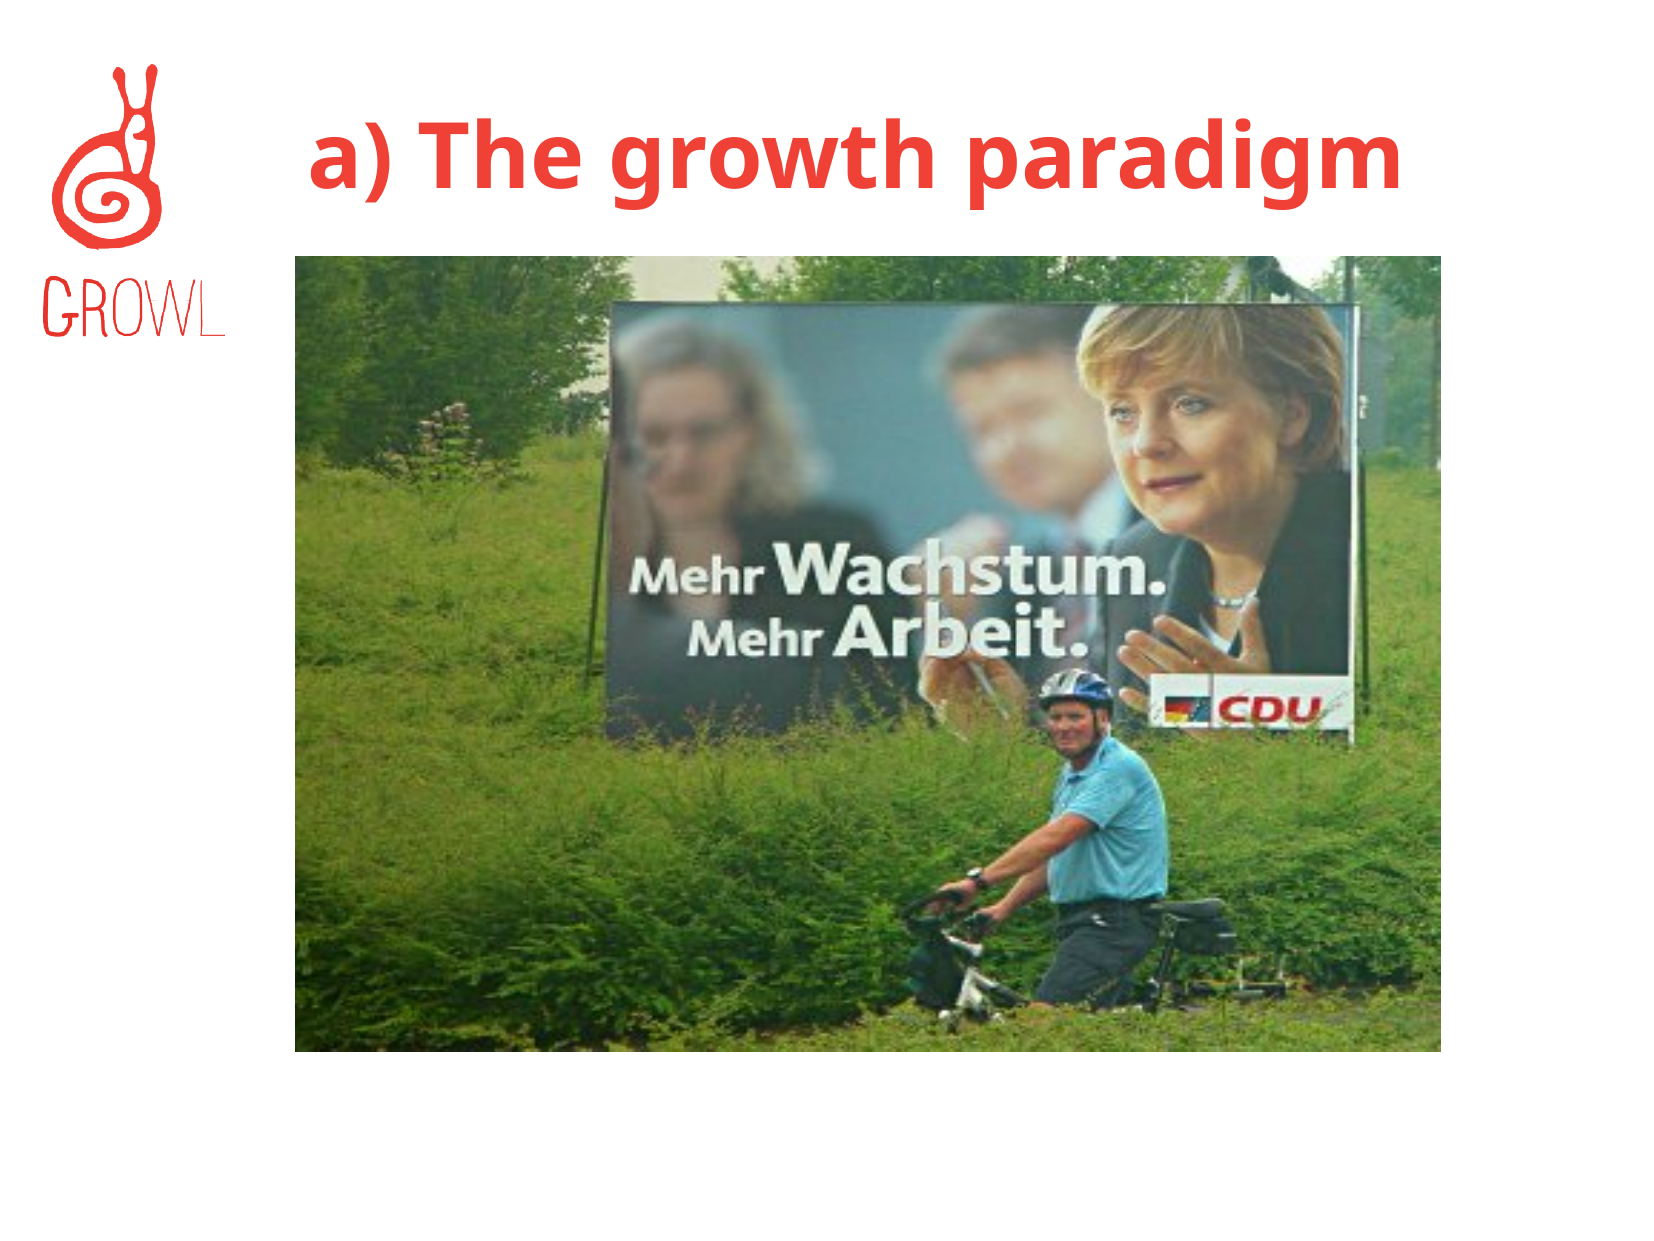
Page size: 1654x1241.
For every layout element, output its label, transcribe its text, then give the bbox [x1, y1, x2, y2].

picture [295, 256, 1441, 1052]
title a) The growth paradigm [307, 49, 1571, 257]
picture [43, 64, 225, 337]
